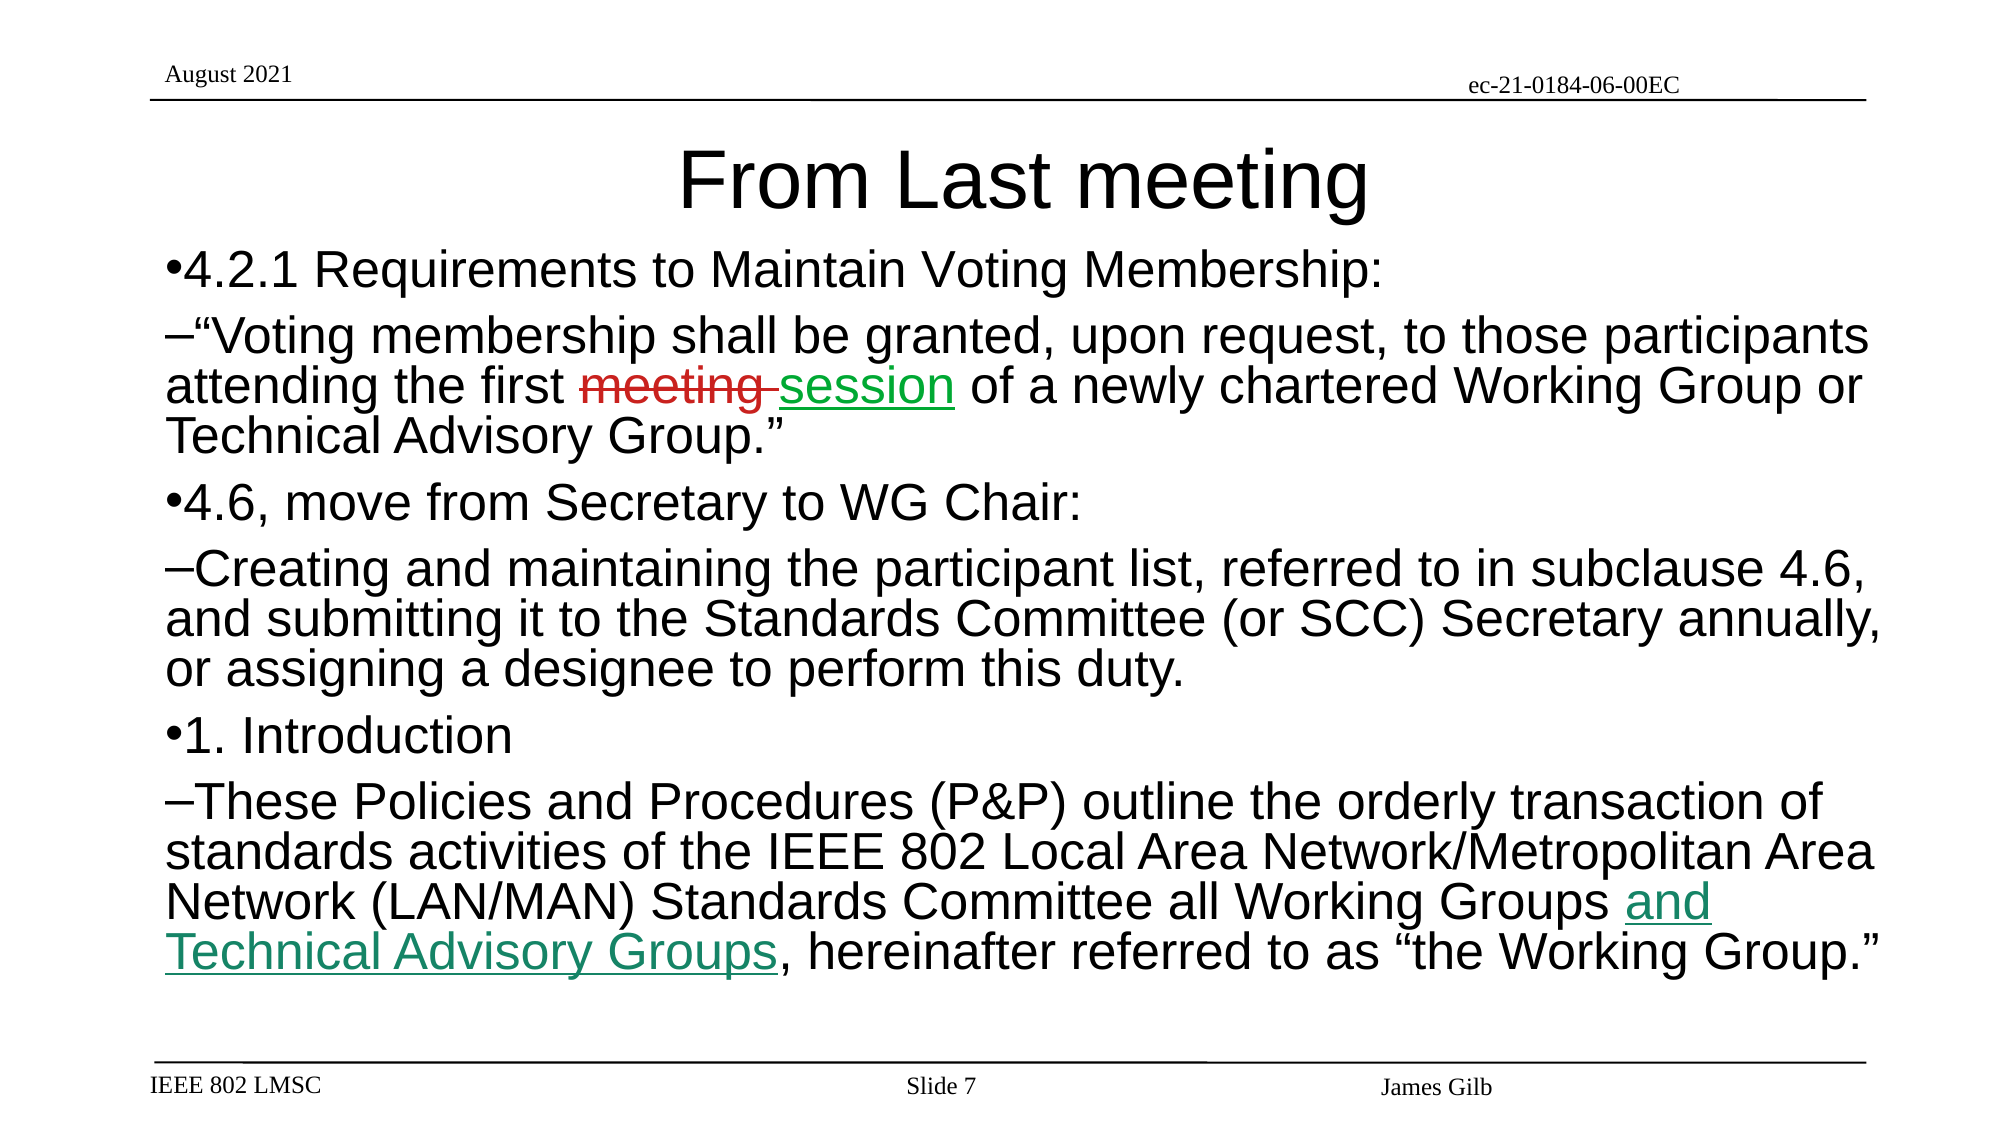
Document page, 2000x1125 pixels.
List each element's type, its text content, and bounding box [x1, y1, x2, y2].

text_box Slide [799, 1069, 1083, 1108]
title From Last meeting [149, 112, 1900, 238]
list 4.2.1 Requirements to Maintain Voting Membership: “Voting membership shall be granted, upon request, to those participants attending the first meeting session of a newly chartered Working Group or Technical Advisory Group.” 4.6, move from Secretary to WG Chair: Creating and maintaining the participant list, referred to in subclause 4.6, and submitting it to the Standards Committee (or SCC) Secretary annually, or assigning a designee to perform this duty. 1. Introduction These Policies and Procedures (P&P) outline the orderly transaction of standards activities of the IEEE 802 Local Area Network/Metropolitan Area Network (LAN/MAN) Standards Committee all Working Groups and Technical Advisory Groups, hereinafter referred to as “the Working Group.” [149, 239, 1900, 1051]
